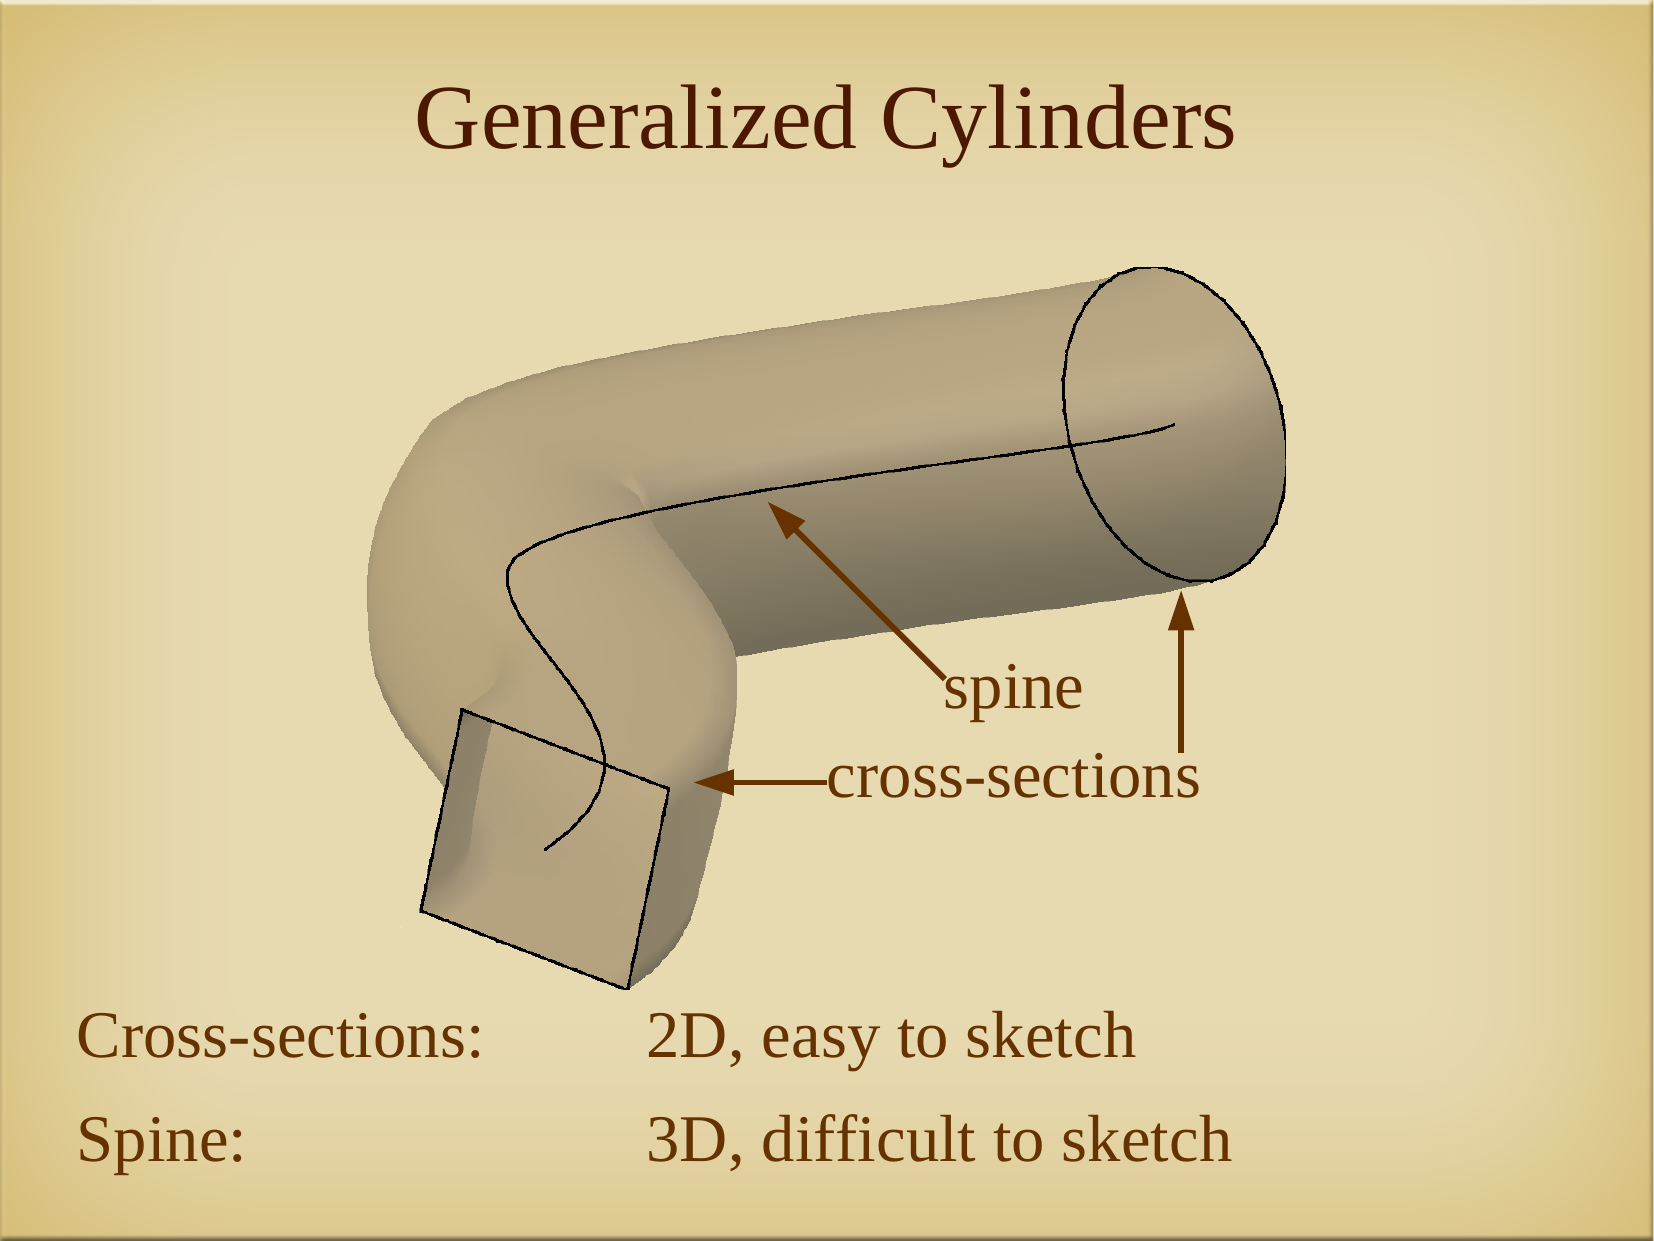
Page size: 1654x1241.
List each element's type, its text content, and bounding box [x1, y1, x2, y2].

text_box spine [943, 649, 1086, 724]
picture [0, 0, 1654, 1241]
title Generalized Cylinders [59, 58, 1595, 178]
list Cross-sections: 2D, easy to sketch Spine: 3D, difficult to sketch [59, 206, 1595, 1182]
